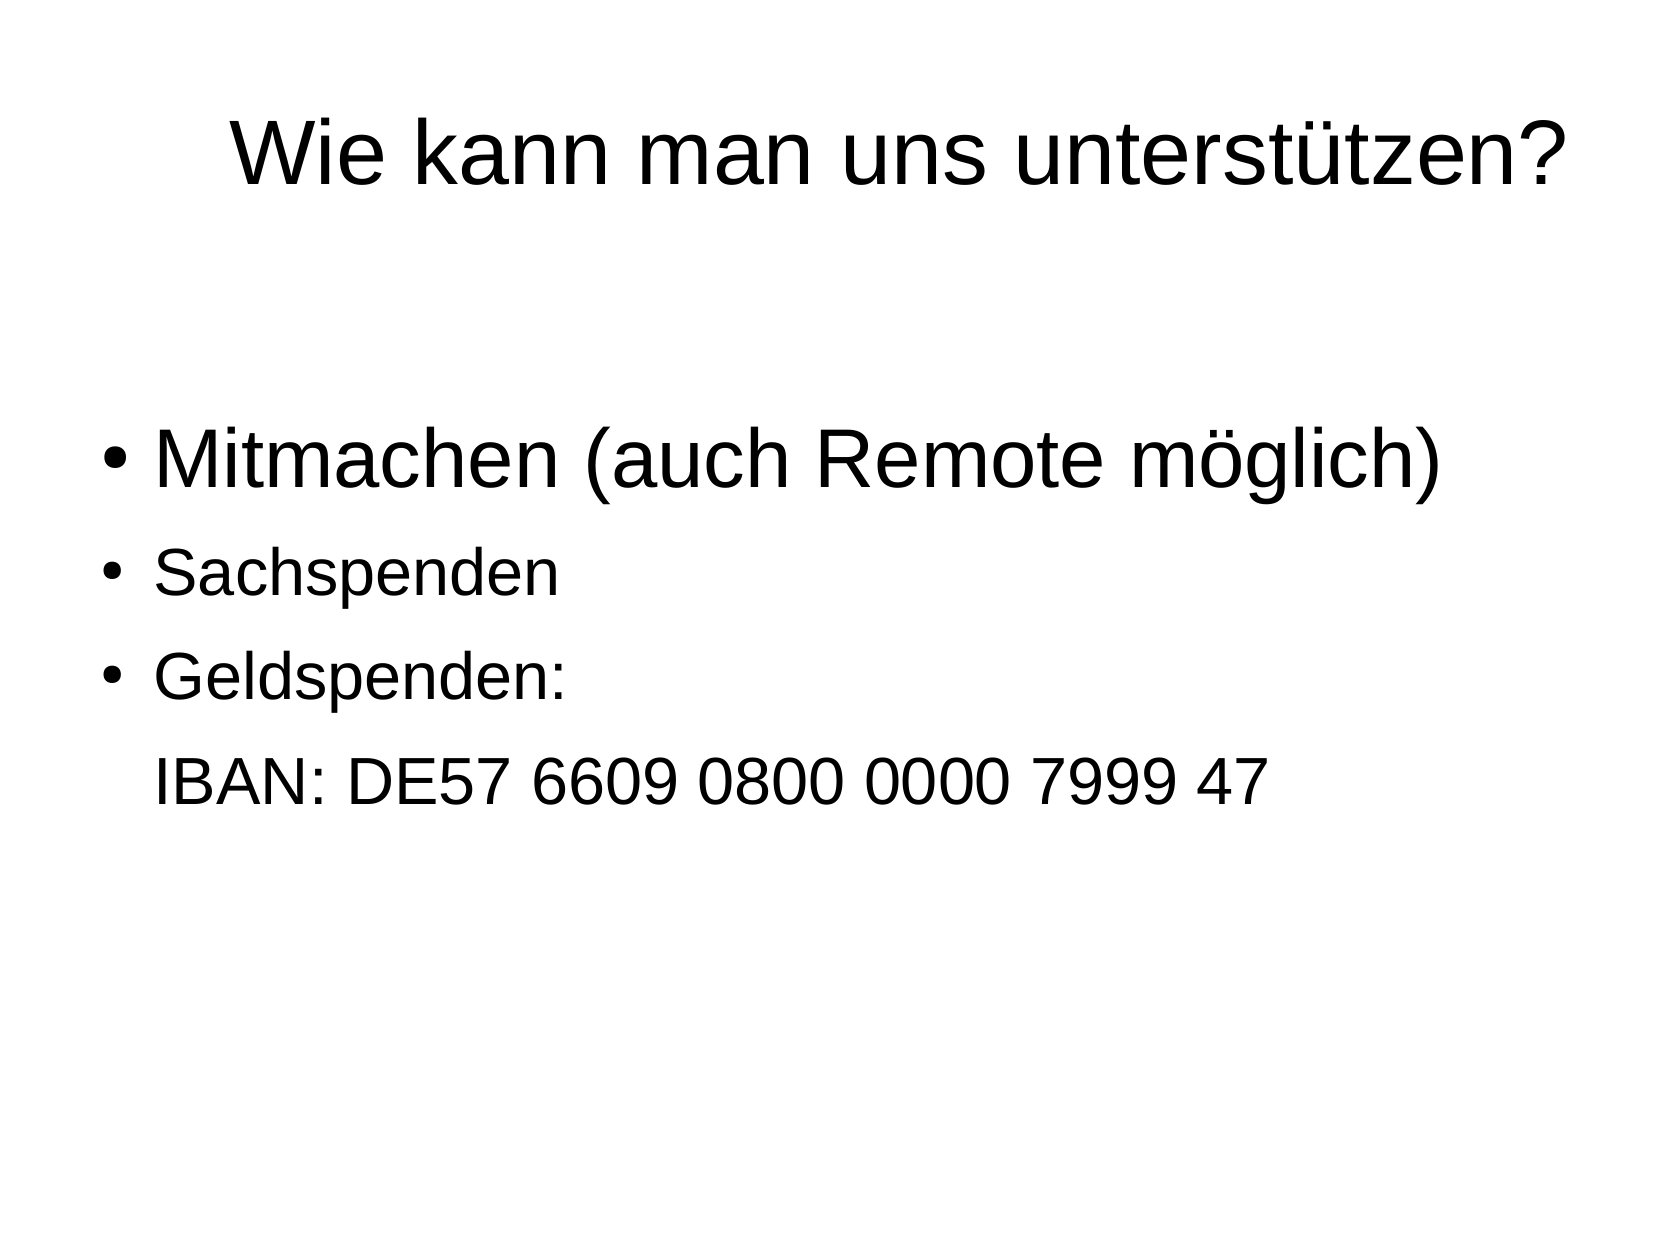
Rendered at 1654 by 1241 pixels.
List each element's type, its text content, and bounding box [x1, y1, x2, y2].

title Wie kann man uns unterstützen? [82, 49, 1571, 257]
list Mitmachen (auch Remote möglich) Sachspenden Geldspenden: IBAN: DE57 6609 0800 0000 7999 47 [82, 290, 1571, 1109]
